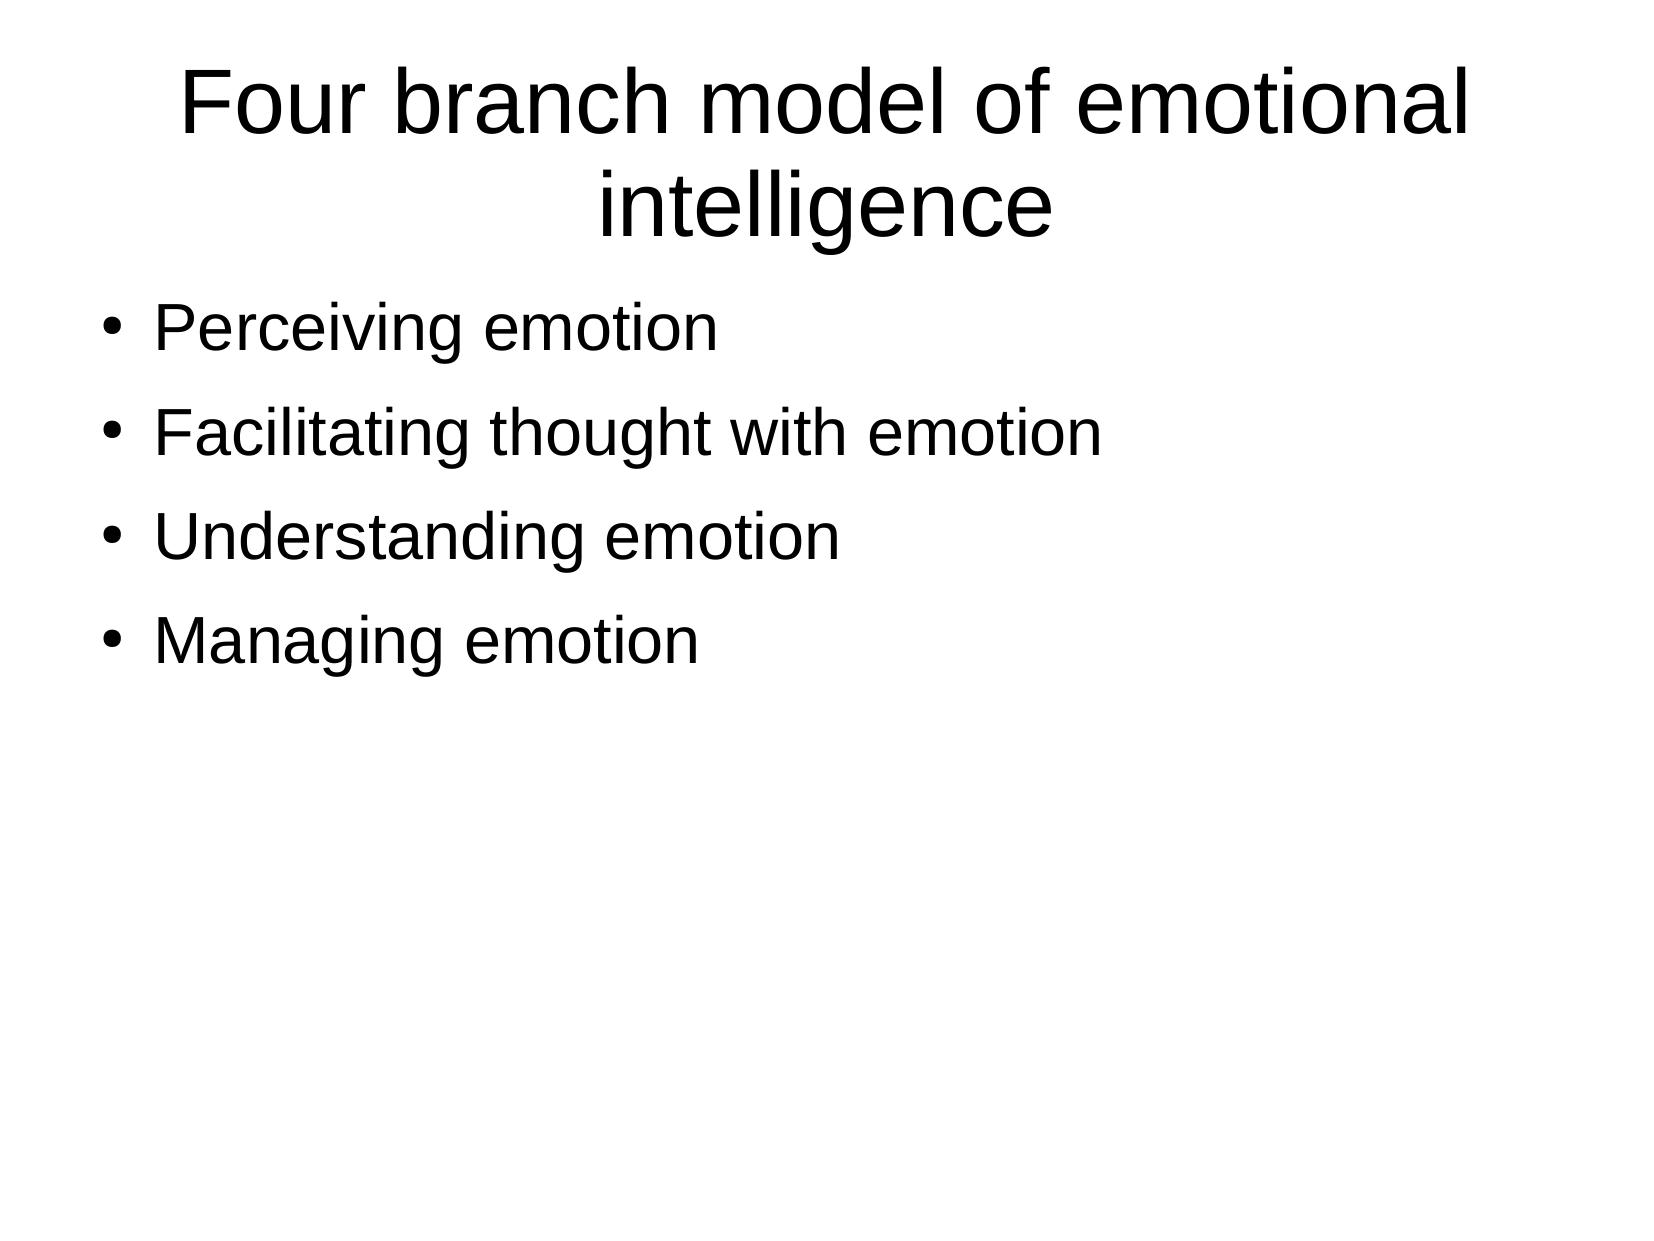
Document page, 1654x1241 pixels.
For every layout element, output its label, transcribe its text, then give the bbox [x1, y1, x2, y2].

list Perceiving emotion Facilitating thought with emotion Understanding emotion Managing emotion [82, 290, 1571, 1094]
title Four branch model of emotional intelligence [82, 50, 1571, 256]
